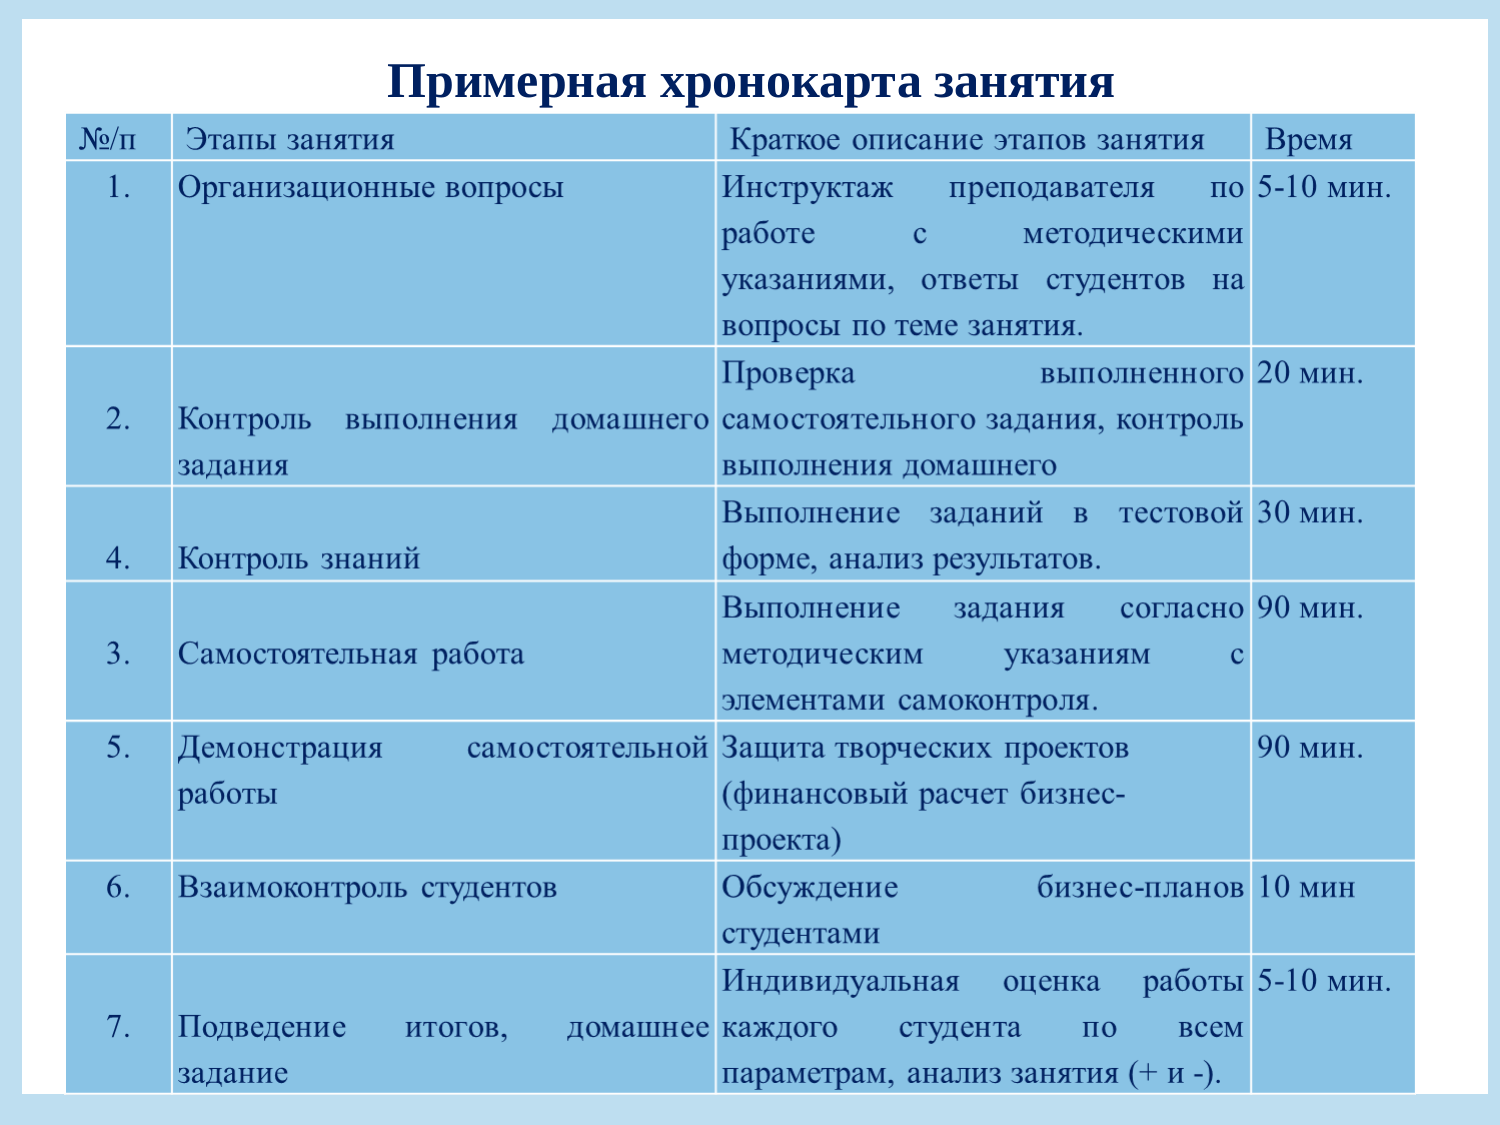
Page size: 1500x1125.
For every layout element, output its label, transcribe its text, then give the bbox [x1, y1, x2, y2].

picture [22, 19, 1488, 1112]
title Примерная хронокарта занятия [76, 30, 1427, 124]
